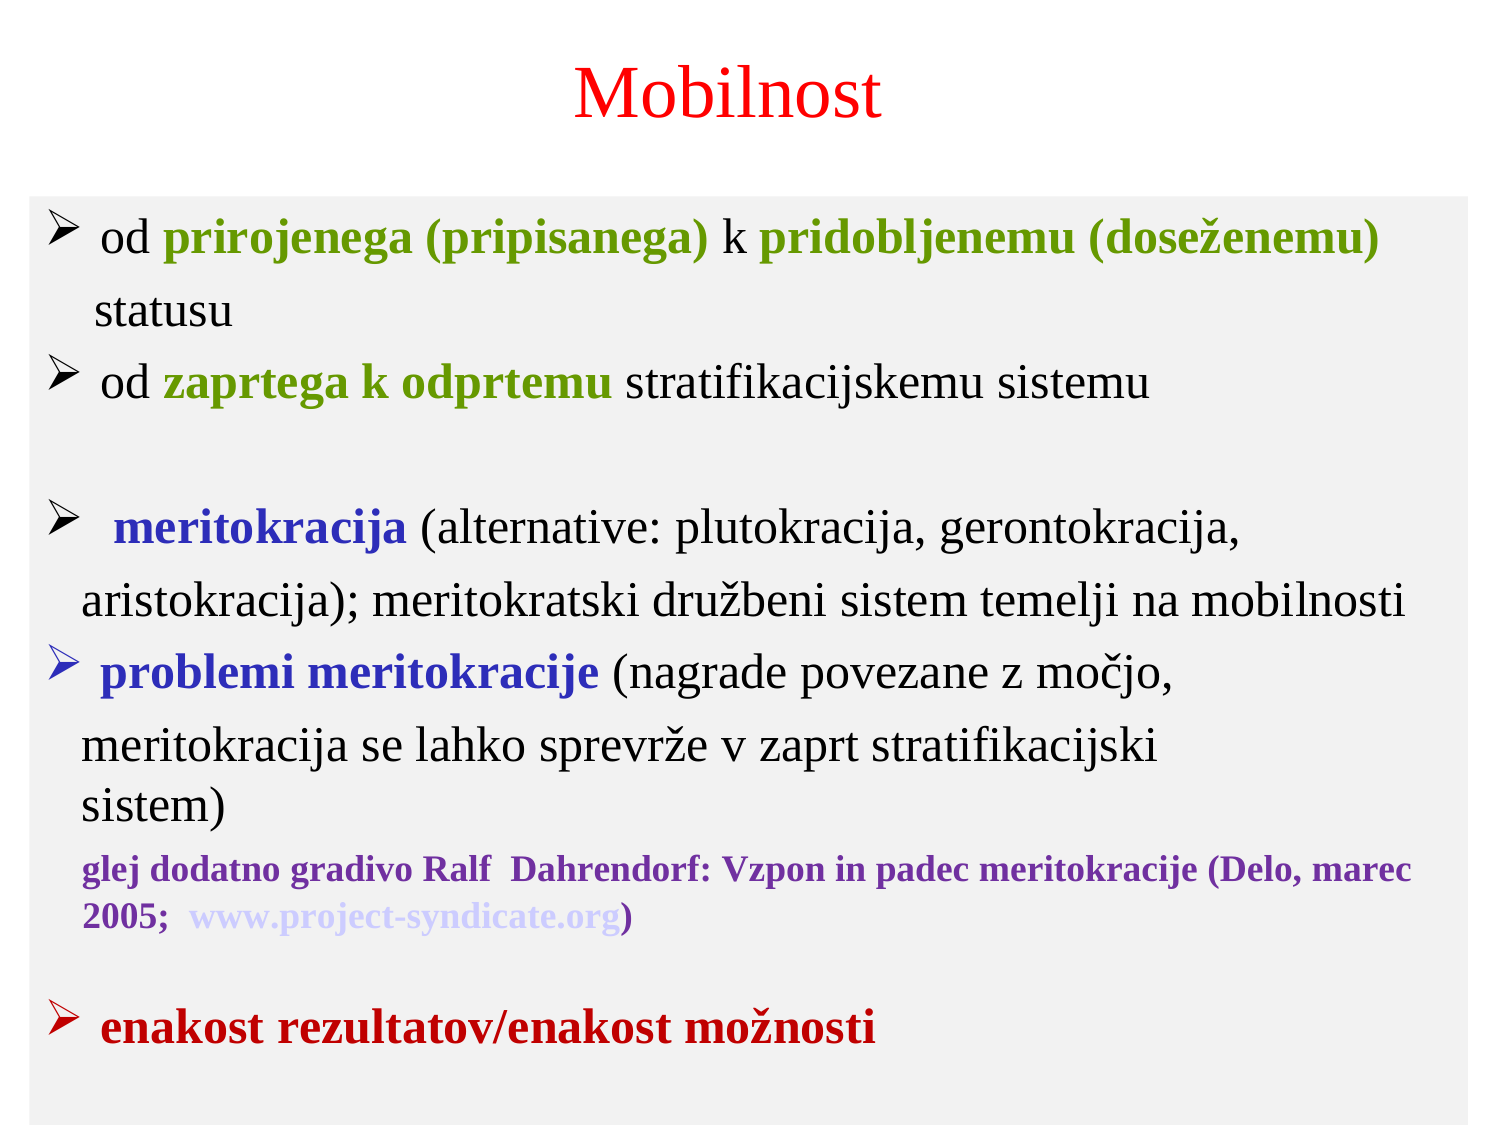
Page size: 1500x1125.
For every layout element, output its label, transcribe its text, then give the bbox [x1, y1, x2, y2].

text_box od prirojenega (pripisanega) k pridobljenemu (doseženemu) statusu od zaprtega k odprtemu stratifikacijskemu sistemu meritokracija (alternative: plutokracija, gerontokracija, aristokracija); meritokratski družbeni sistem temelji na mobilnosti problemi meritokracije (nagrade povezane z močjo, meritokracija se lahko sprevrže v zaprt stratifikacijski sistem) glej dodatno gradivo Ralf Dahrendorf: Vzpon in padec meritokracije (Delo, marec 2005; www.project-syndicate.org) enakost rezultatov/enakost možnosti [29, 196, 1468, 1125]
title Mobilnost [37, 35, 1438, 141]
